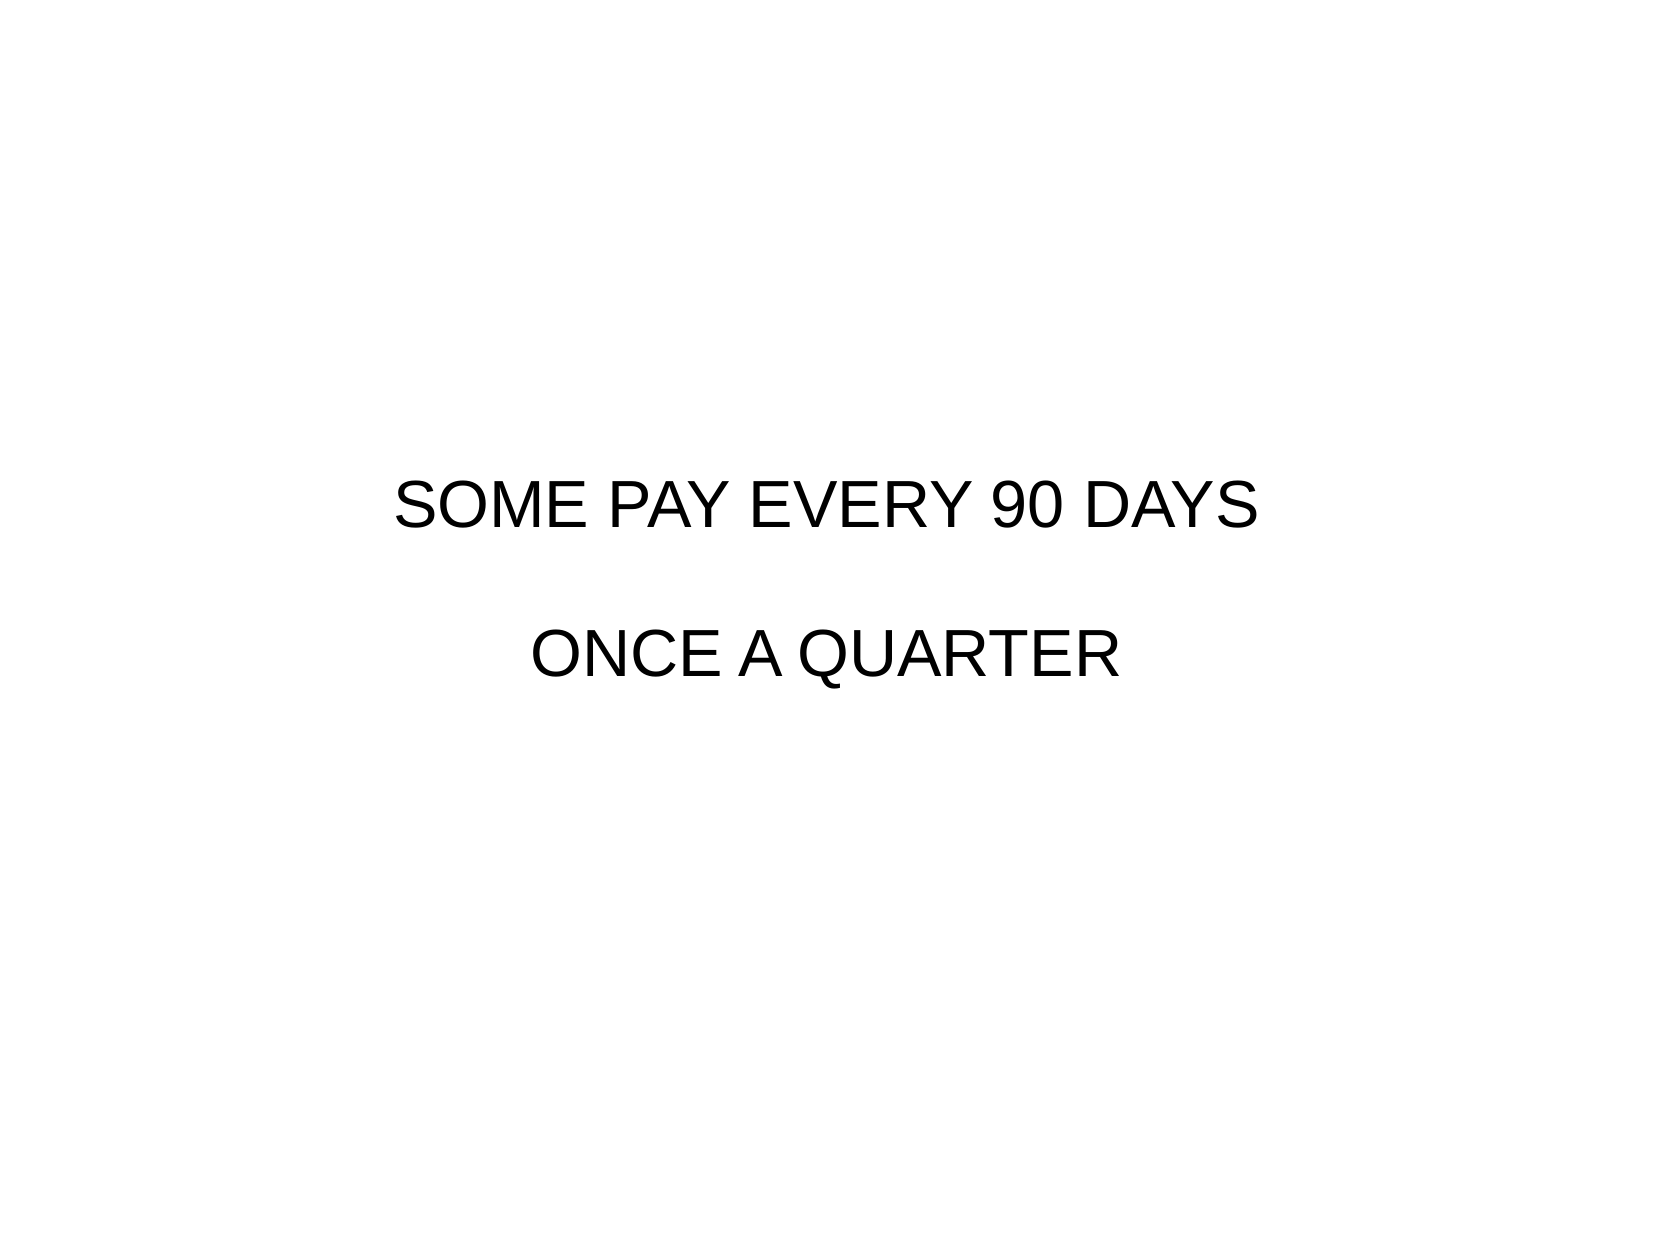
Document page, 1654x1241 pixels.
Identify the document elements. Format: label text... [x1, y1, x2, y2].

subtitle SOME PAY EVERY 90 DAYS ONCE A QUARTER [82, 49, 1571, 1109]
